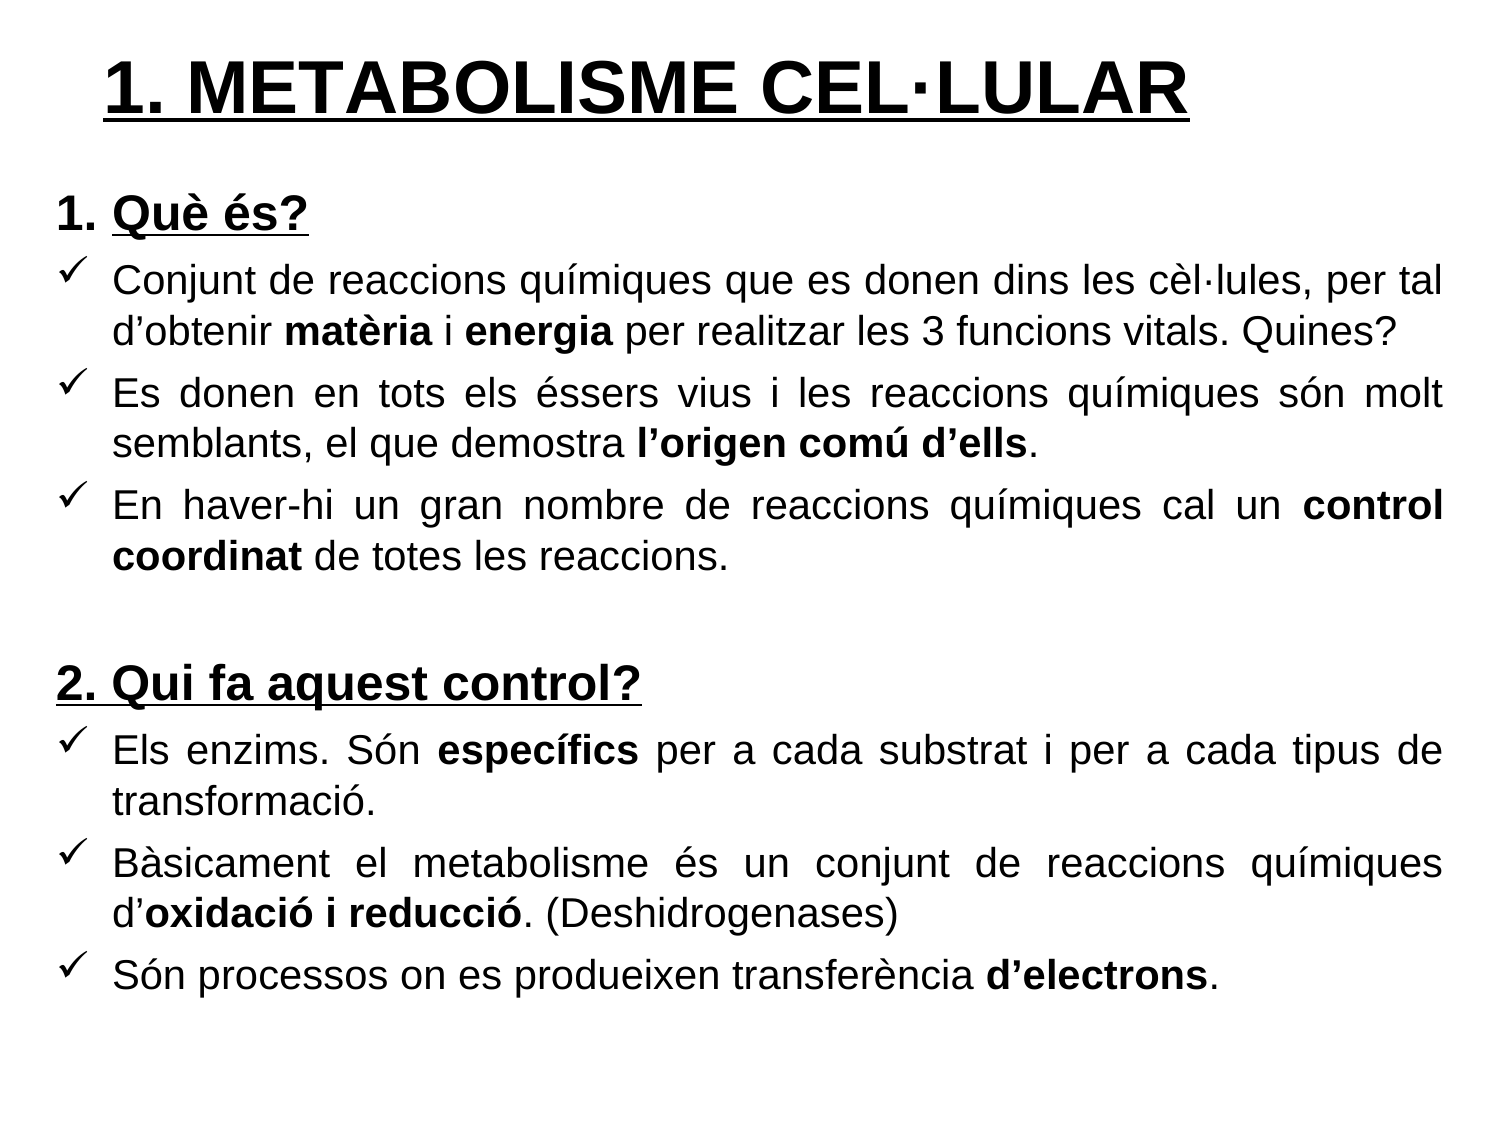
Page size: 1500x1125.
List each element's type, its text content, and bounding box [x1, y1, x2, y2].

text_box Què és? Conjunt de reaccions químiques que es donen dins les cèl·lules, per tal d’obtenir matèria i energia per realitzar les 3 funcions vitals. Quines? Es donen en tots els éssers vius i les reaccions químiques són molt semblants, el que demostra l’origen comú d’ells. En haver-hi un gran nombre de reaccions químiques cal un control coordinat de totes les reaccions. 2. Qui fa aquest control? Els enzims. Són específics per a cada substrat i per a cada tipus de transformació. Bàsicament el metabolisme és un conjunt de reaccions químiques d’oxidació i reducció. (Deshidrogenases) Són processos on es produeixen transferència d’electrons. [41, 173, 1459, 1007]
text_box 1. METABOLISME CEL·LULAR [88, 30, 1424, 173]
